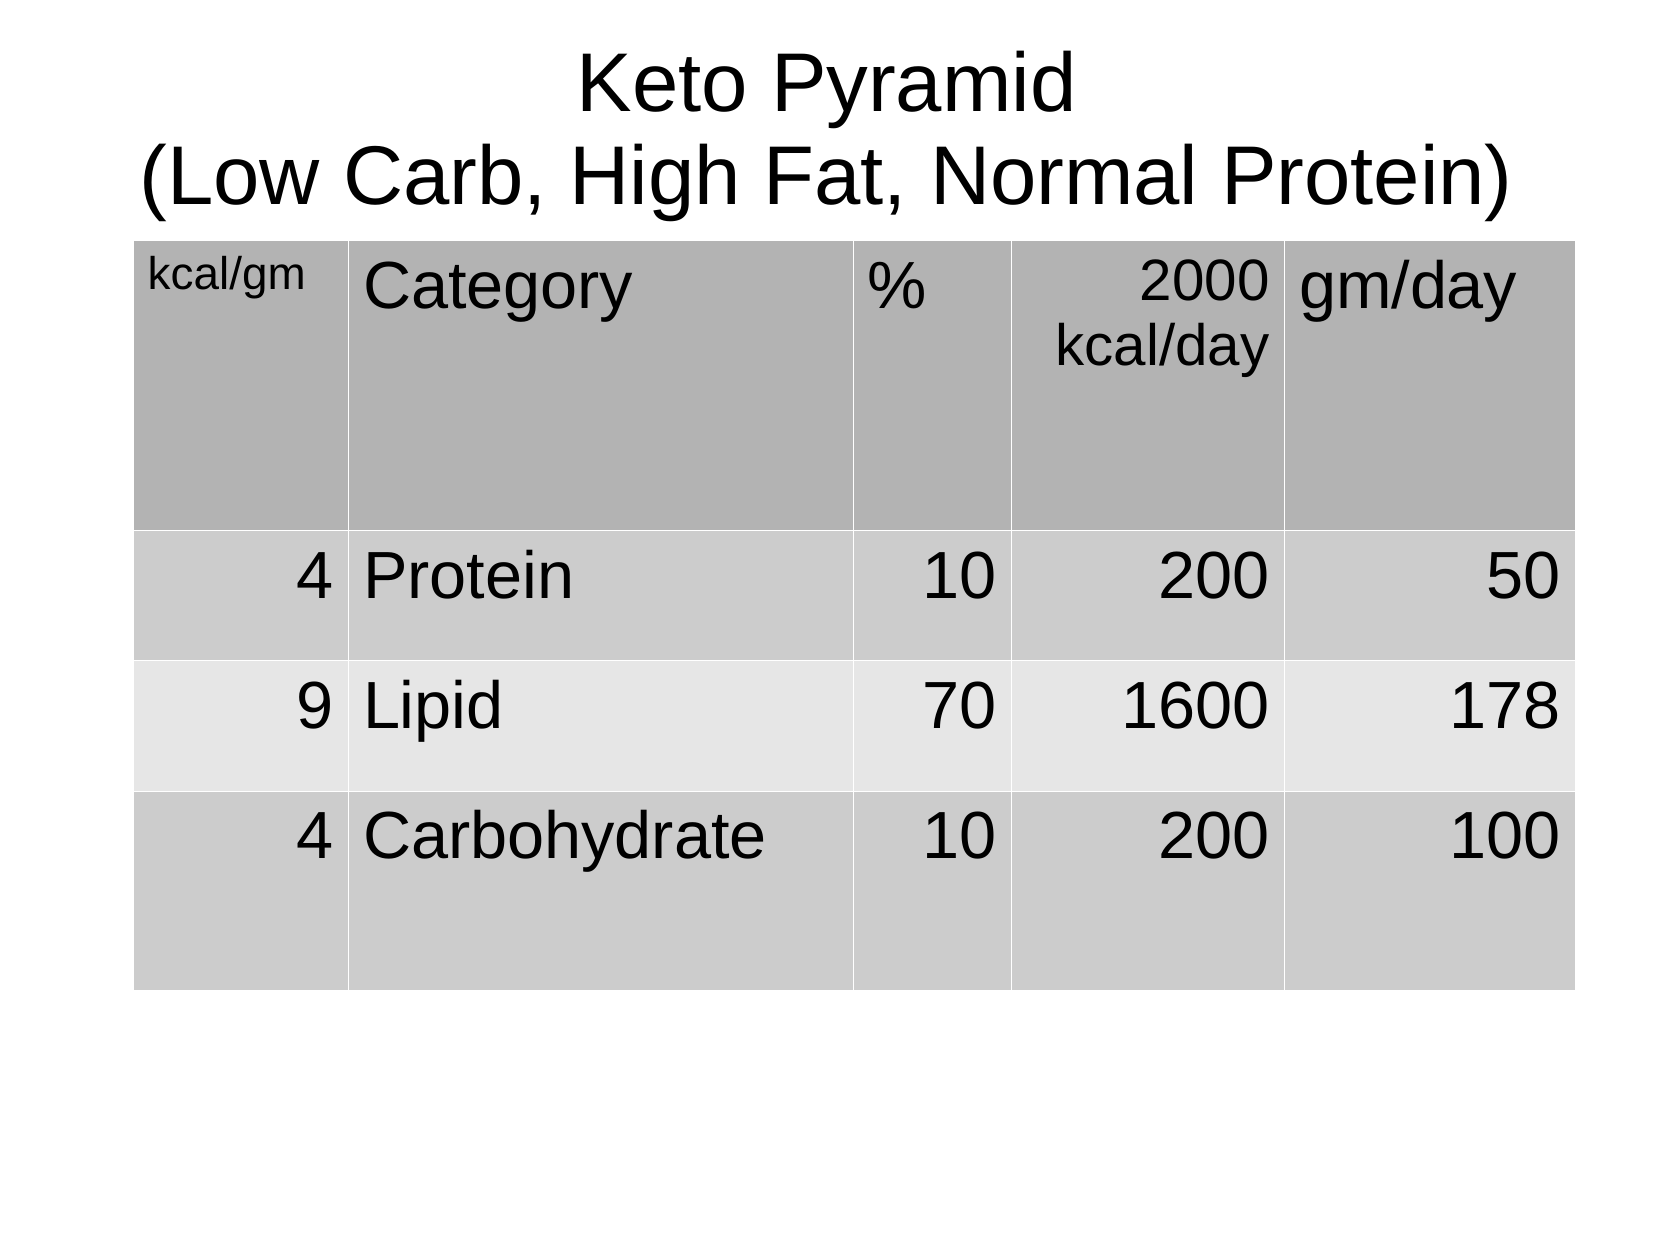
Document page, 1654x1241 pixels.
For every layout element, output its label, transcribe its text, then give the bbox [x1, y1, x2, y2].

table_header Category [349, 241, 853, 530]
table_cell 10 [854, 531, 1011, 660]
table_cell 178 [1285, 661, 1575, 791]
table_cell 1600 [1012, 661, 1284, 791]
table_cell Carbohydrate [349, 792, 853, 990]
table_cell 100 [1285, 792, 1575, 990]
table_cell 4 [134, 531, 348, 660]
table_header 2000 kcal/day [1012, 241, 1284, 530]
table_cell 200 [1012, 792, 1284, 990]
table_cell Lipid [349, 661, 853, 791]
table_cell 50 [1285, 531, 1575, 660]
table_header kcal/gm [134, 241, 348, 530]
table_cell Protein [349, 531, 853, 660]
table_header gm/day [1285, 241, 1575, 530]
table_cell 70 [854, 661, 1011, 791]
table_cell 200 [1012, 531, 1284, 660]
table_cell 4 [134, 792, 348, 990]
table_cell 9 [134, 661, 348, 791]
table_cell 10 [854, 792, 1011, 990]
title Keto Pyramid (Low Carb, High Fat, Normal Protein) [82, 36, 1571, 223]
table_header % [854, 241, 1011, 530]
